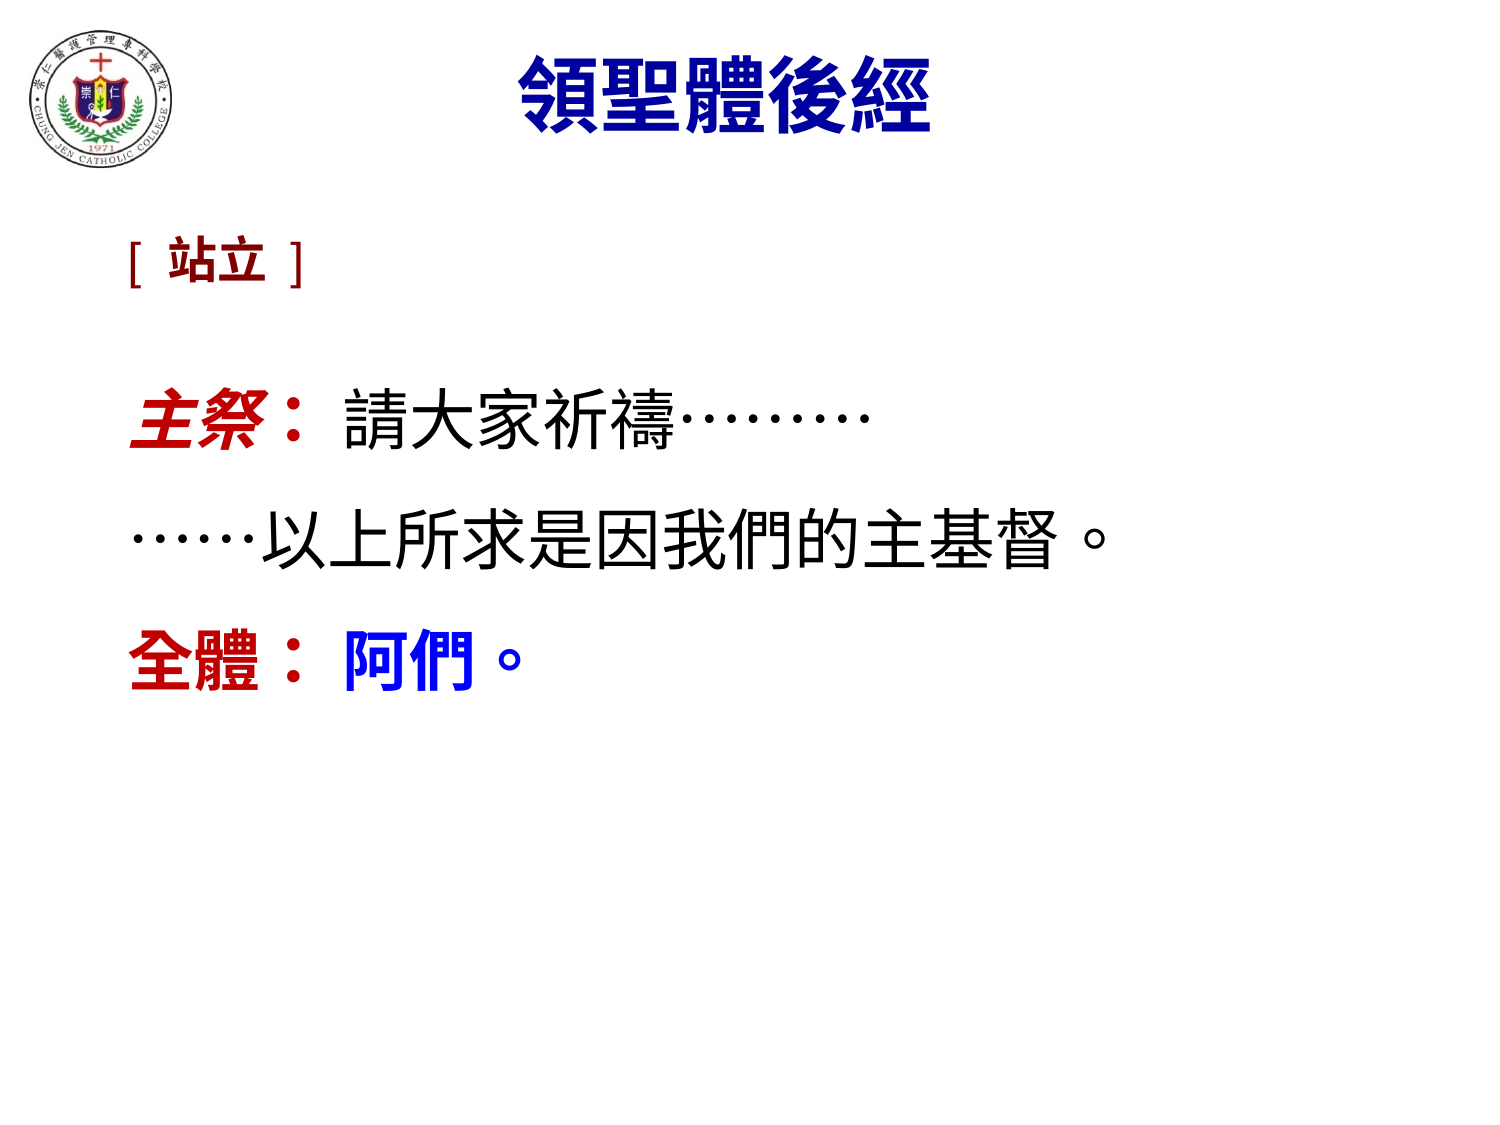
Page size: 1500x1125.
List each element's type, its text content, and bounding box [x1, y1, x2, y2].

list [ 站立 ] 主祭： 請大家祈禱……… ……以上所求是因我們的主基督。 全體： 阿們。 [112, 218, 1436, 709]
title 領聖體後經 [135, 19, 1315, 169]
